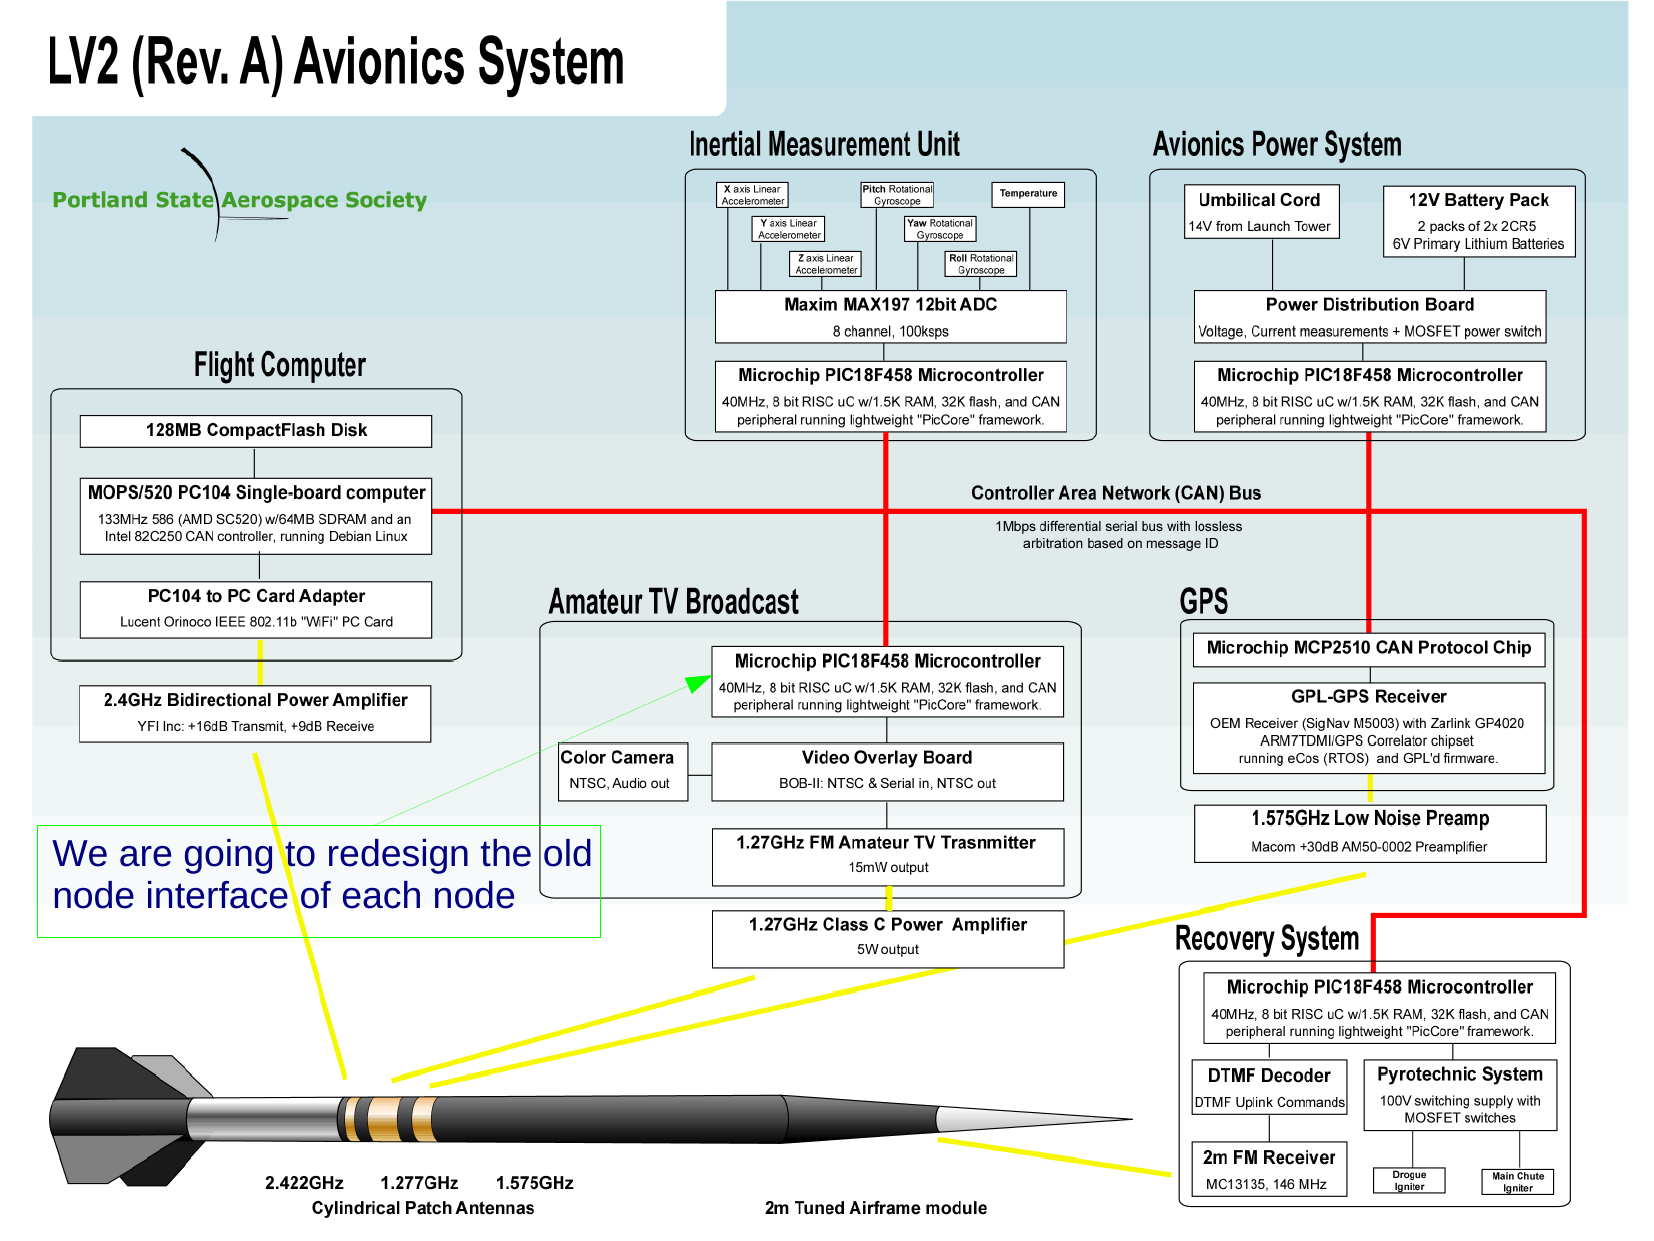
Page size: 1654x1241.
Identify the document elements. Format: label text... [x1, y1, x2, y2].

text_box We are going to redesign the old node interface of each node [37, 825, 638, 976]
text_box [37, 825, 601, 938]
picture [0, 0, 1654, 1241]
